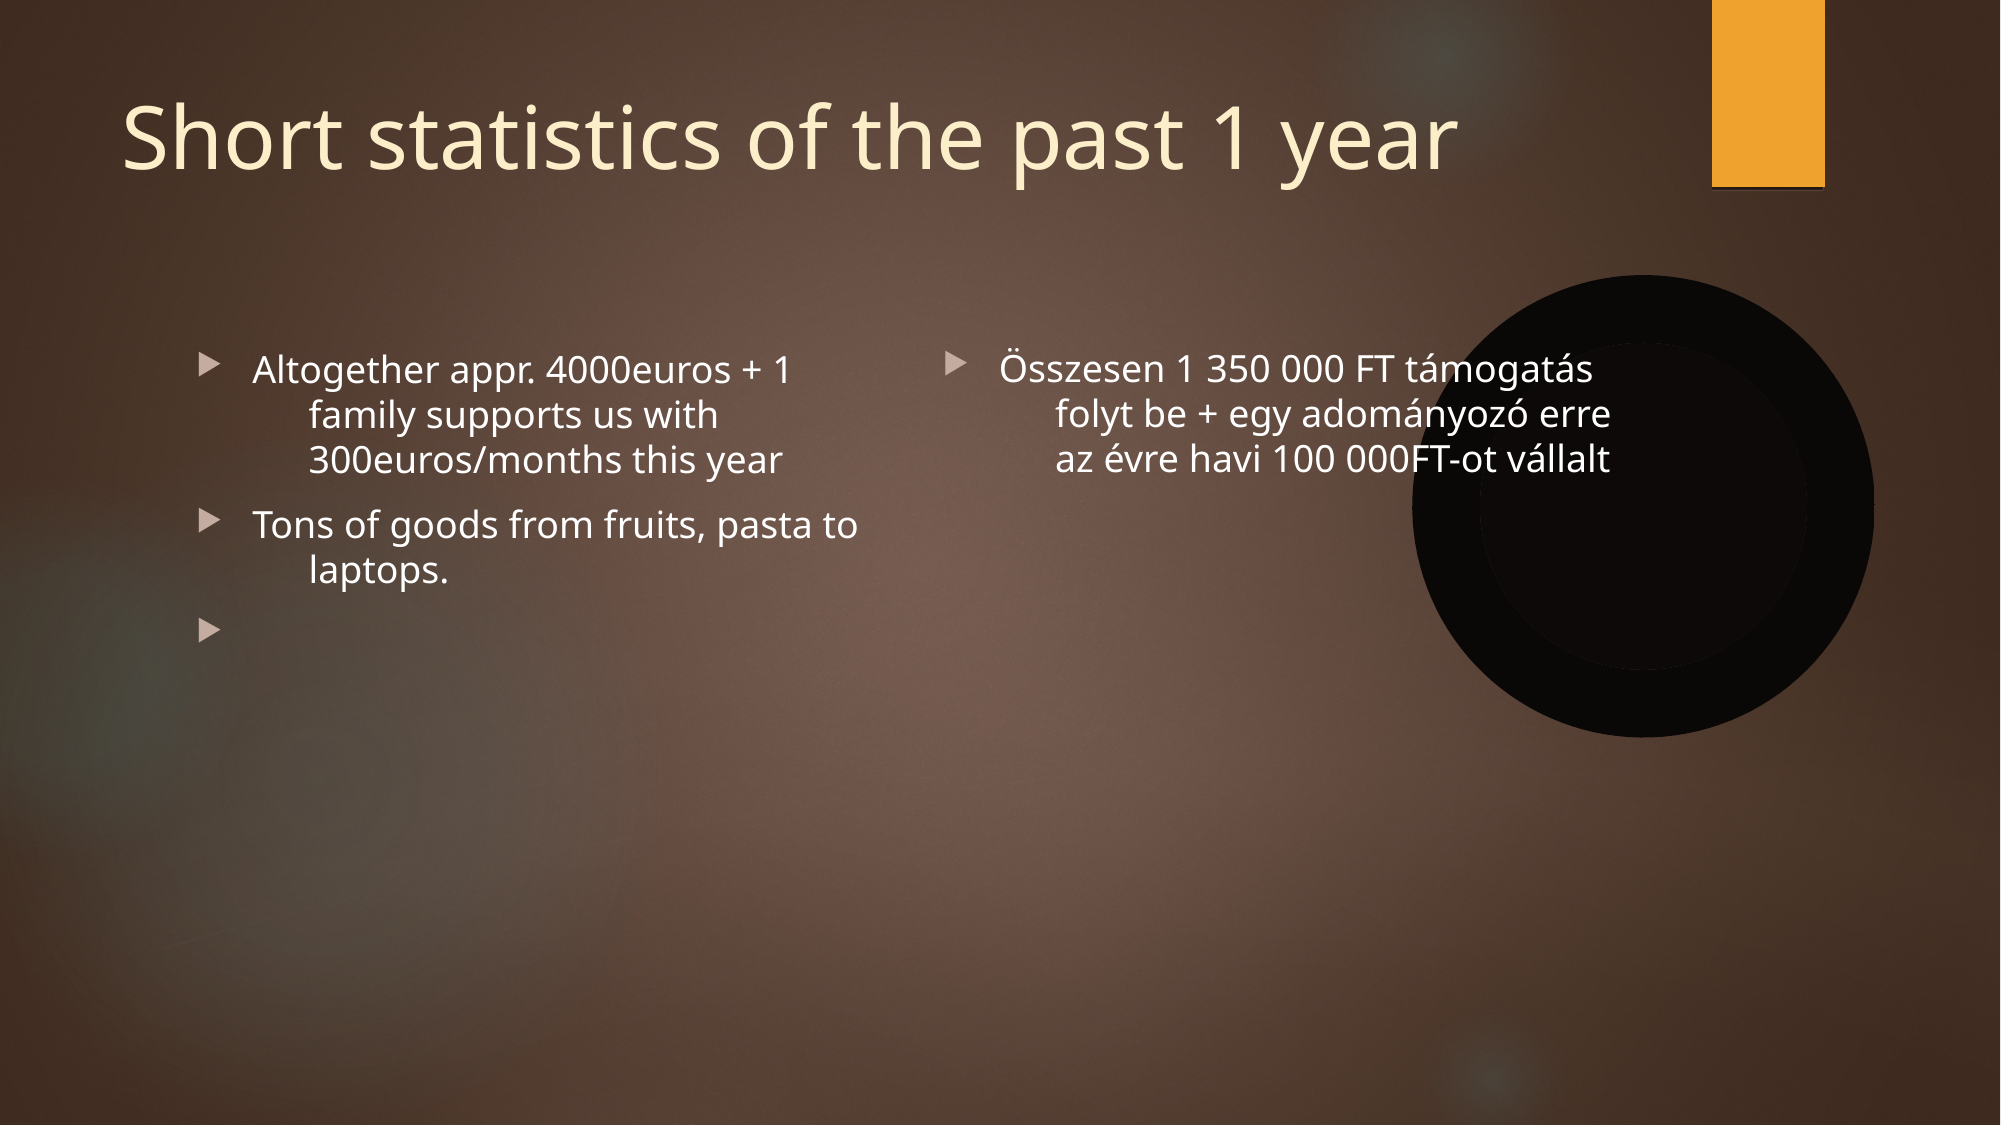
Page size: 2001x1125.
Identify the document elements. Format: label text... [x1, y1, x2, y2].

list Összesen 1 350 000 FT támogatás folyt be + egy adományozó erre az évre havi 100 000FT-ot vállalt [927, 337, 1649, 1027]
list Altogether appr. 4000euros + 1 family supports us with 300euros/months this year Tons of goods from fruits, pasta to laptops. [181, 338, 903, 1027]
title Short statistics of the past 1 year [106, 74, 1649, 305]
